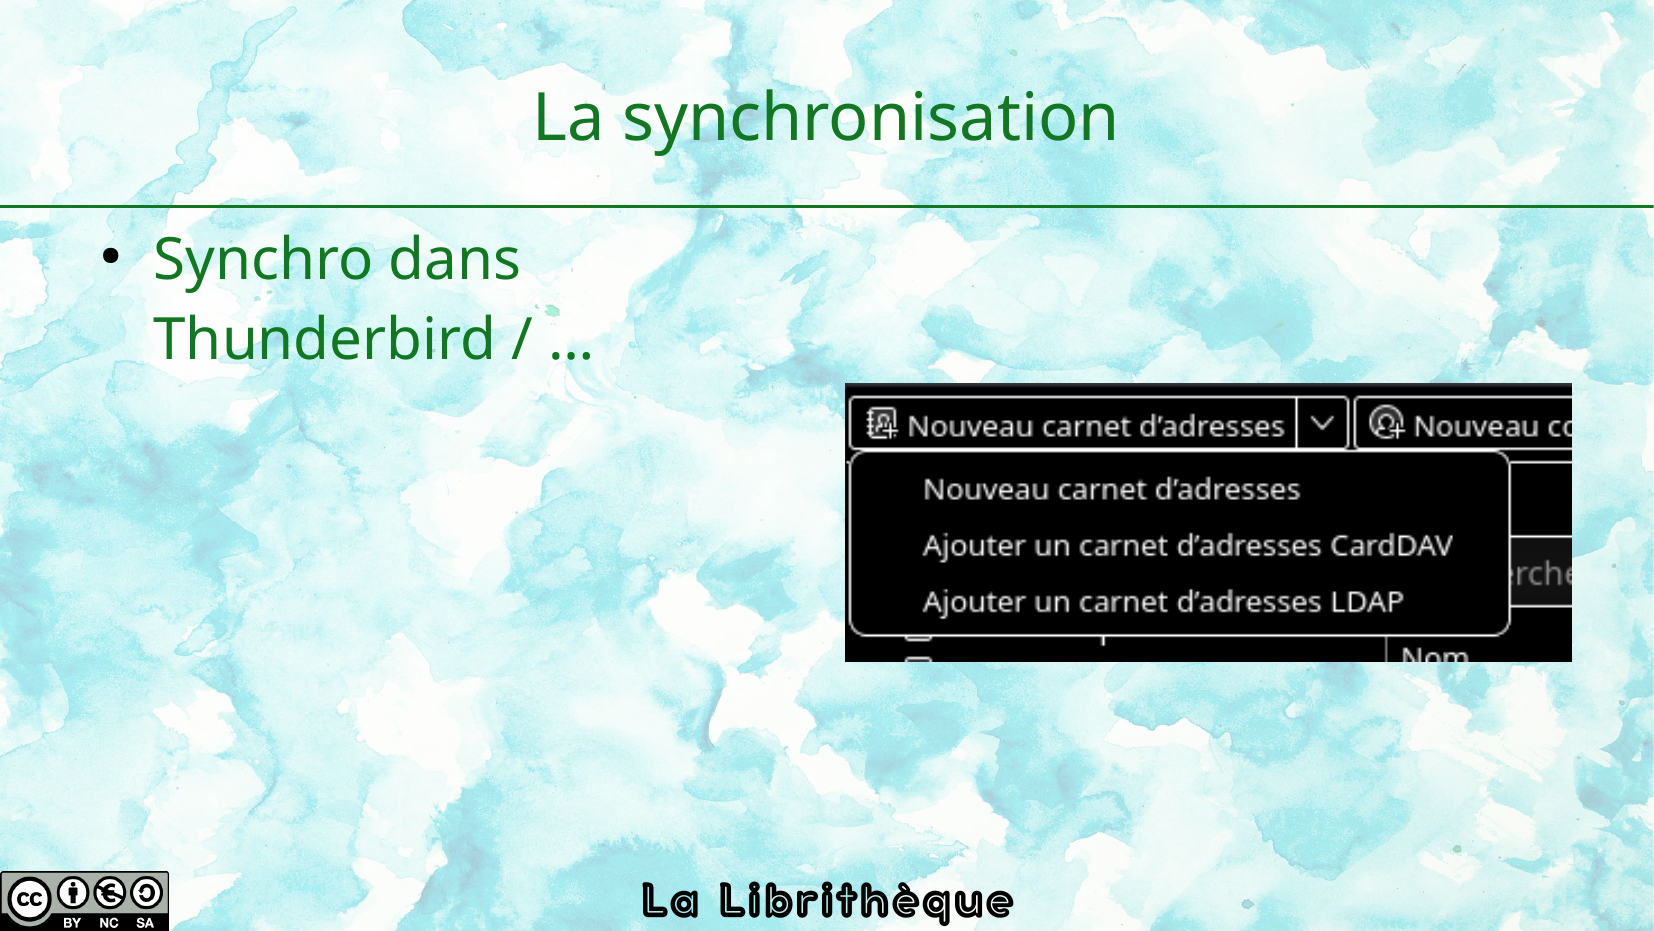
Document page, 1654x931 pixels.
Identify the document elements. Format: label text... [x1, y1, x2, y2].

title La synchronisation [82, 37, 1571, 193]
list Synchro dans Thunderbird / … [82, 217, 809, 827]
picture [845, 383, 1572, 662]
picture [628, 764, 1026, 931]
picture [0, 871, 169, 931]
